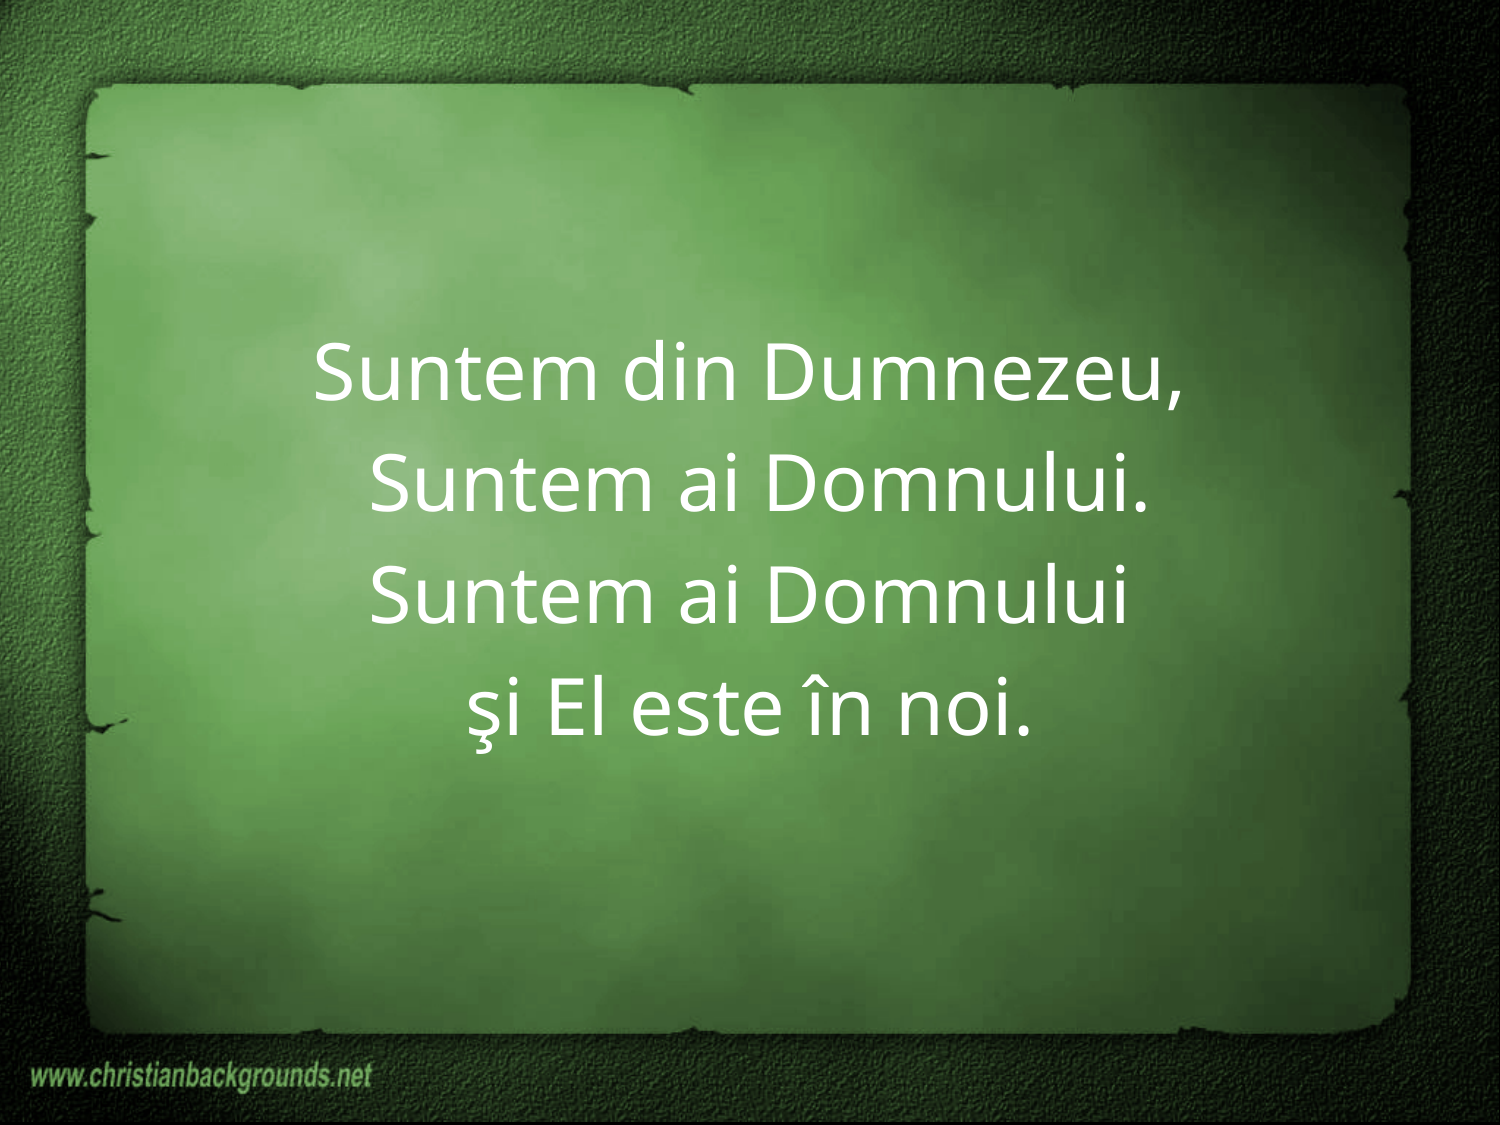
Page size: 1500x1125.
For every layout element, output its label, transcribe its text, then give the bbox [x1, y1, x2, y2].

picture [0, 0, 1499, 1122]
list Suntem din Dumnezeu, Suntem ai Domnului. Suntem ai Domnului şi El este în noi. [75, 90, 1426, 1005]
